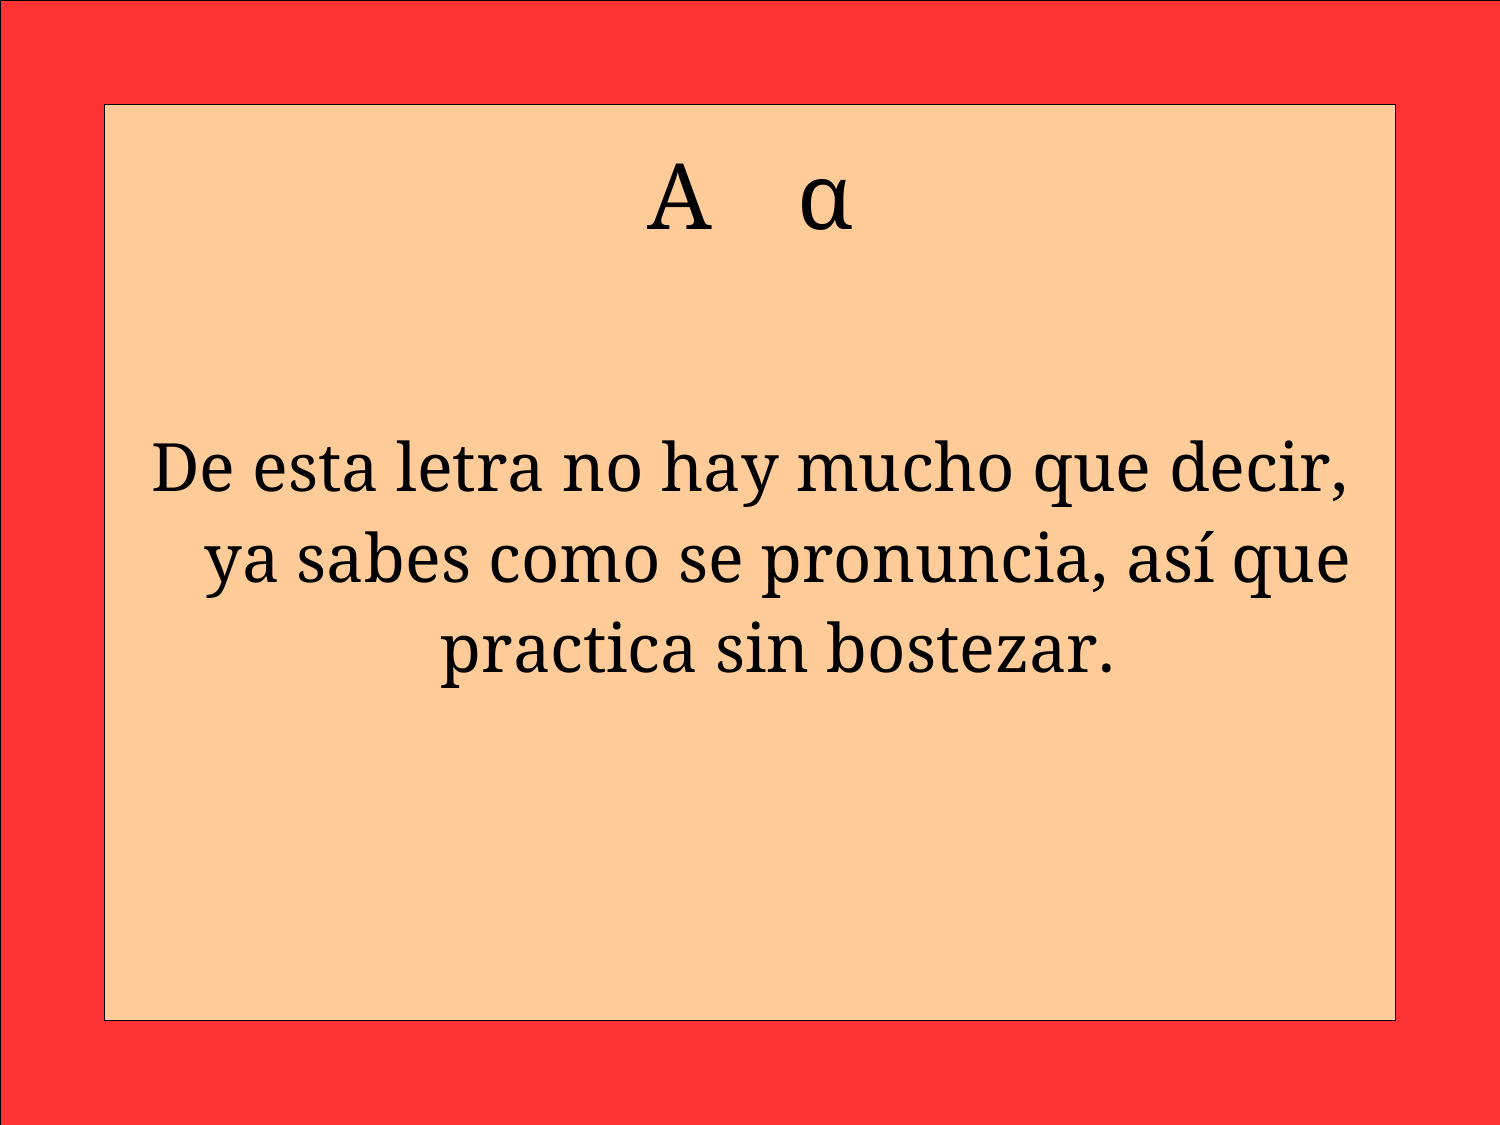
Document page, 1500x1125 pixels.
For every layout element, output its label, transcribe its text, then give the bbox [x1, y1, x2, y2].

list De esta letra no hay mucho que decir, ya sabes como se pronuncia, así que practica sin bostezar. [112, 412, 1388, 788]
title Α α [112, 105, 1388, 288]
text_box [0, 0, 1500, 1125]
